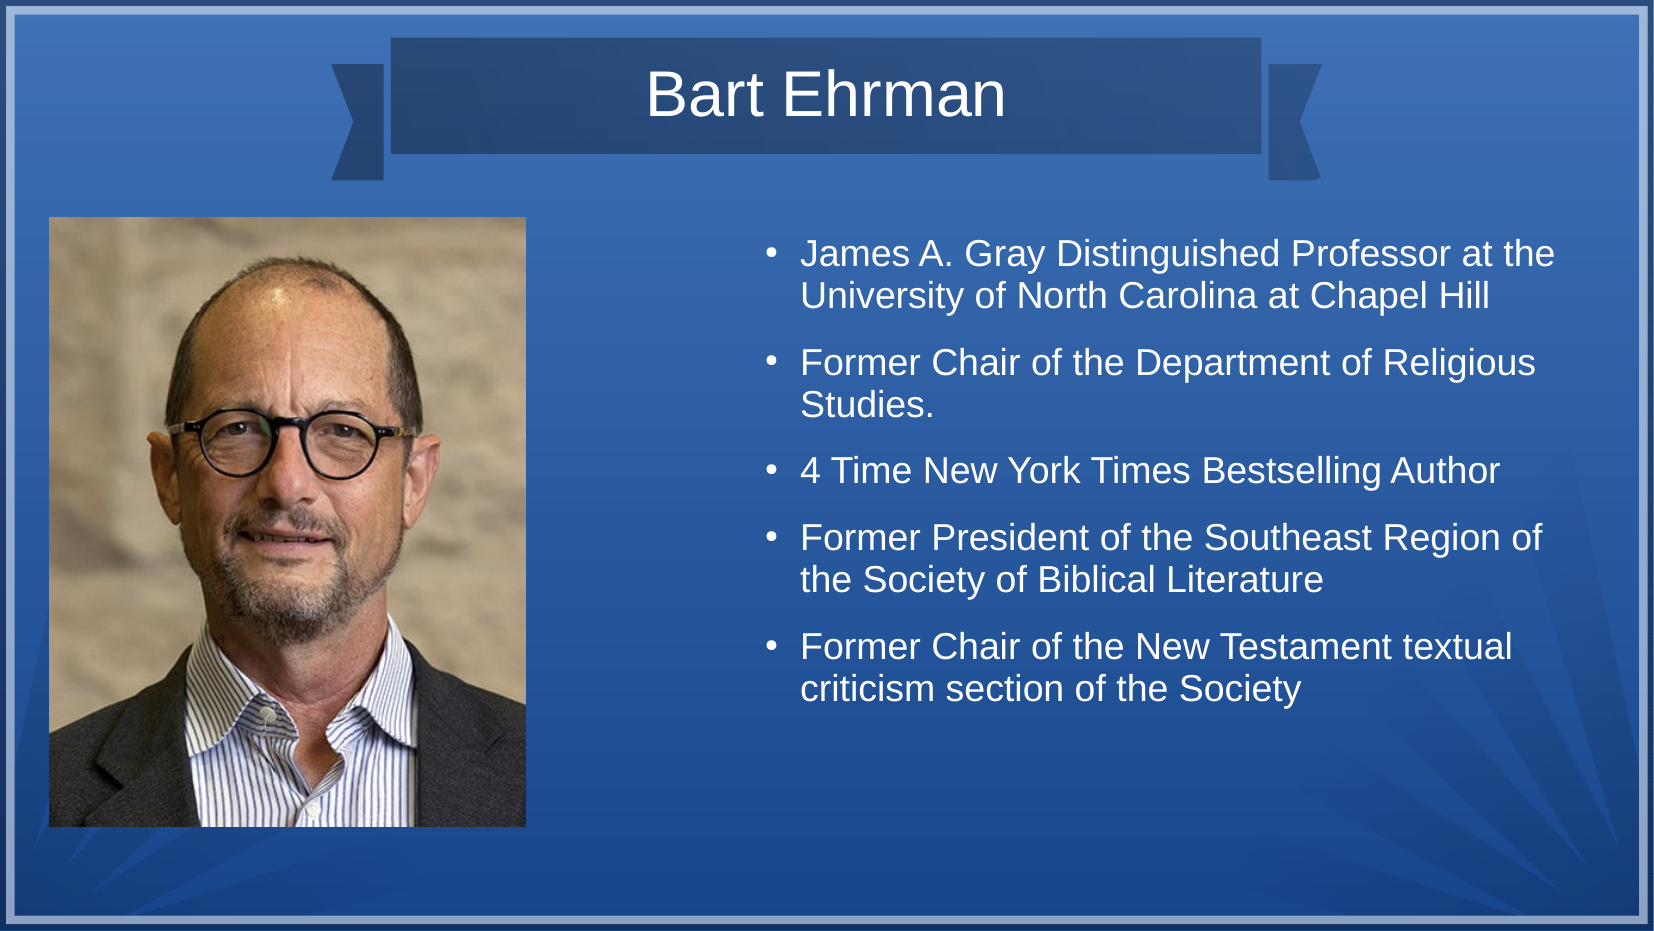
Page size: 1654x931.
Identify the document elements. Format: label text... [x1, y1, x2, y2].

text_box James A. Gray Distinguished Professor at the University of North Carolina at Chapel Hill Former Chair of the Department of Religious Studies. 4 Time New York Times Bestselling Author Former President of the Southeast Region of the Society of Biblical Literature Former Chair of the New Testament textual criticism section of the Society [750, 225, 1576, 826]
title Bart Ehrman [389, 35, 1264, 154]
picture [49, 217, 526, 827]
